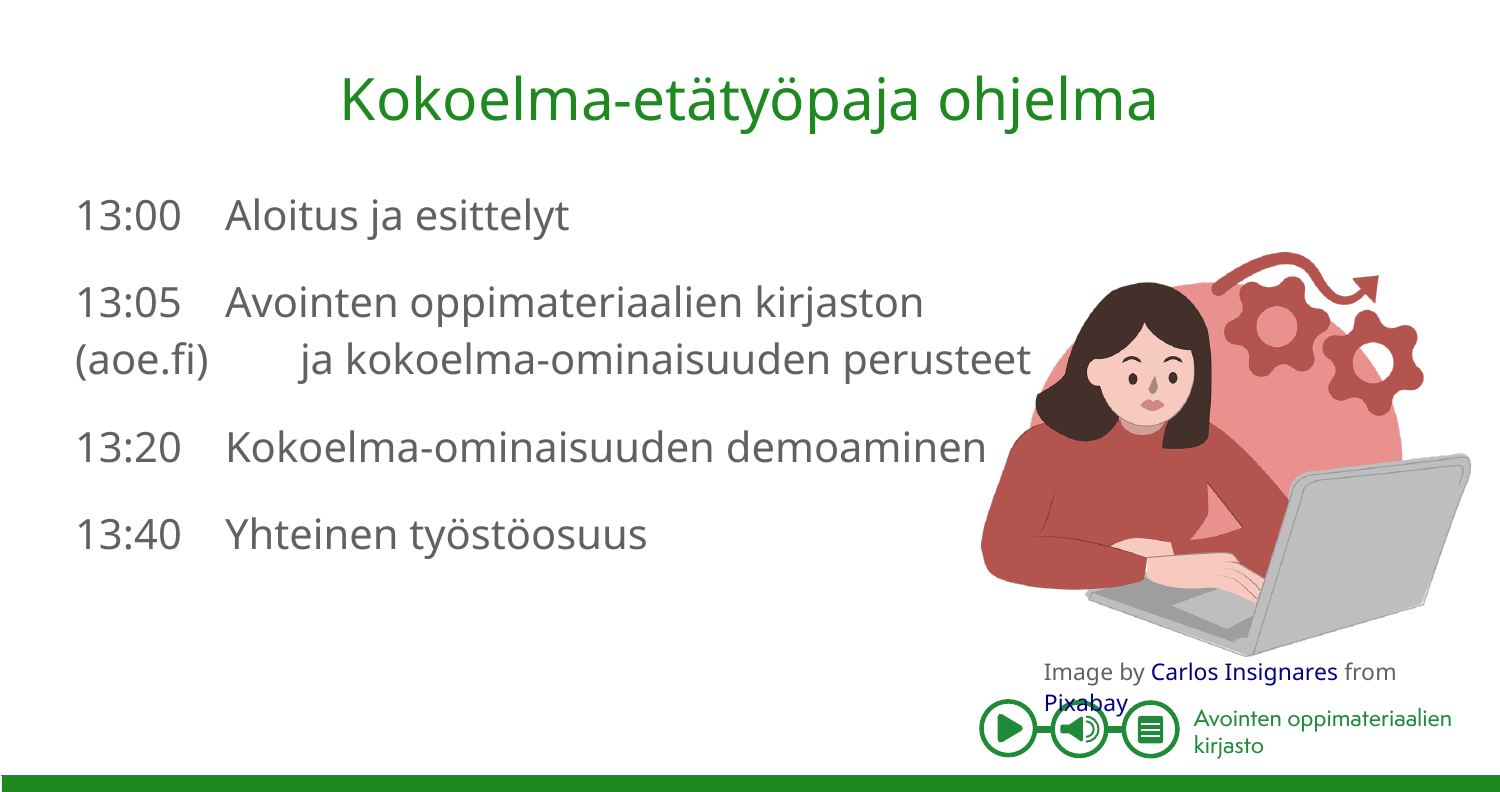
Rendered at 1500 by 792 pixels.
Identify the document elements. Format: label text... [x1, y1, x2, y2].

text_box Image by Carlos Insignares from Pixabay [1029, 648, 1480, 695]
title Kokoelma-etätyöpaja ohjelma [75, 31, 1425, 164]
picture [981, 252, 1471, 657]
list 13:00 Aloitus ja esittelyt 13:05 Avointen oppimateriaalien kirjaston (aoe.fi) ja kokoelma-ominaisuuden perusteet 13:20 Kokoelma-ominaisuuden demoaminen 13:40 Yhteinen työstöosuus [75, 185, 1037, 645]
